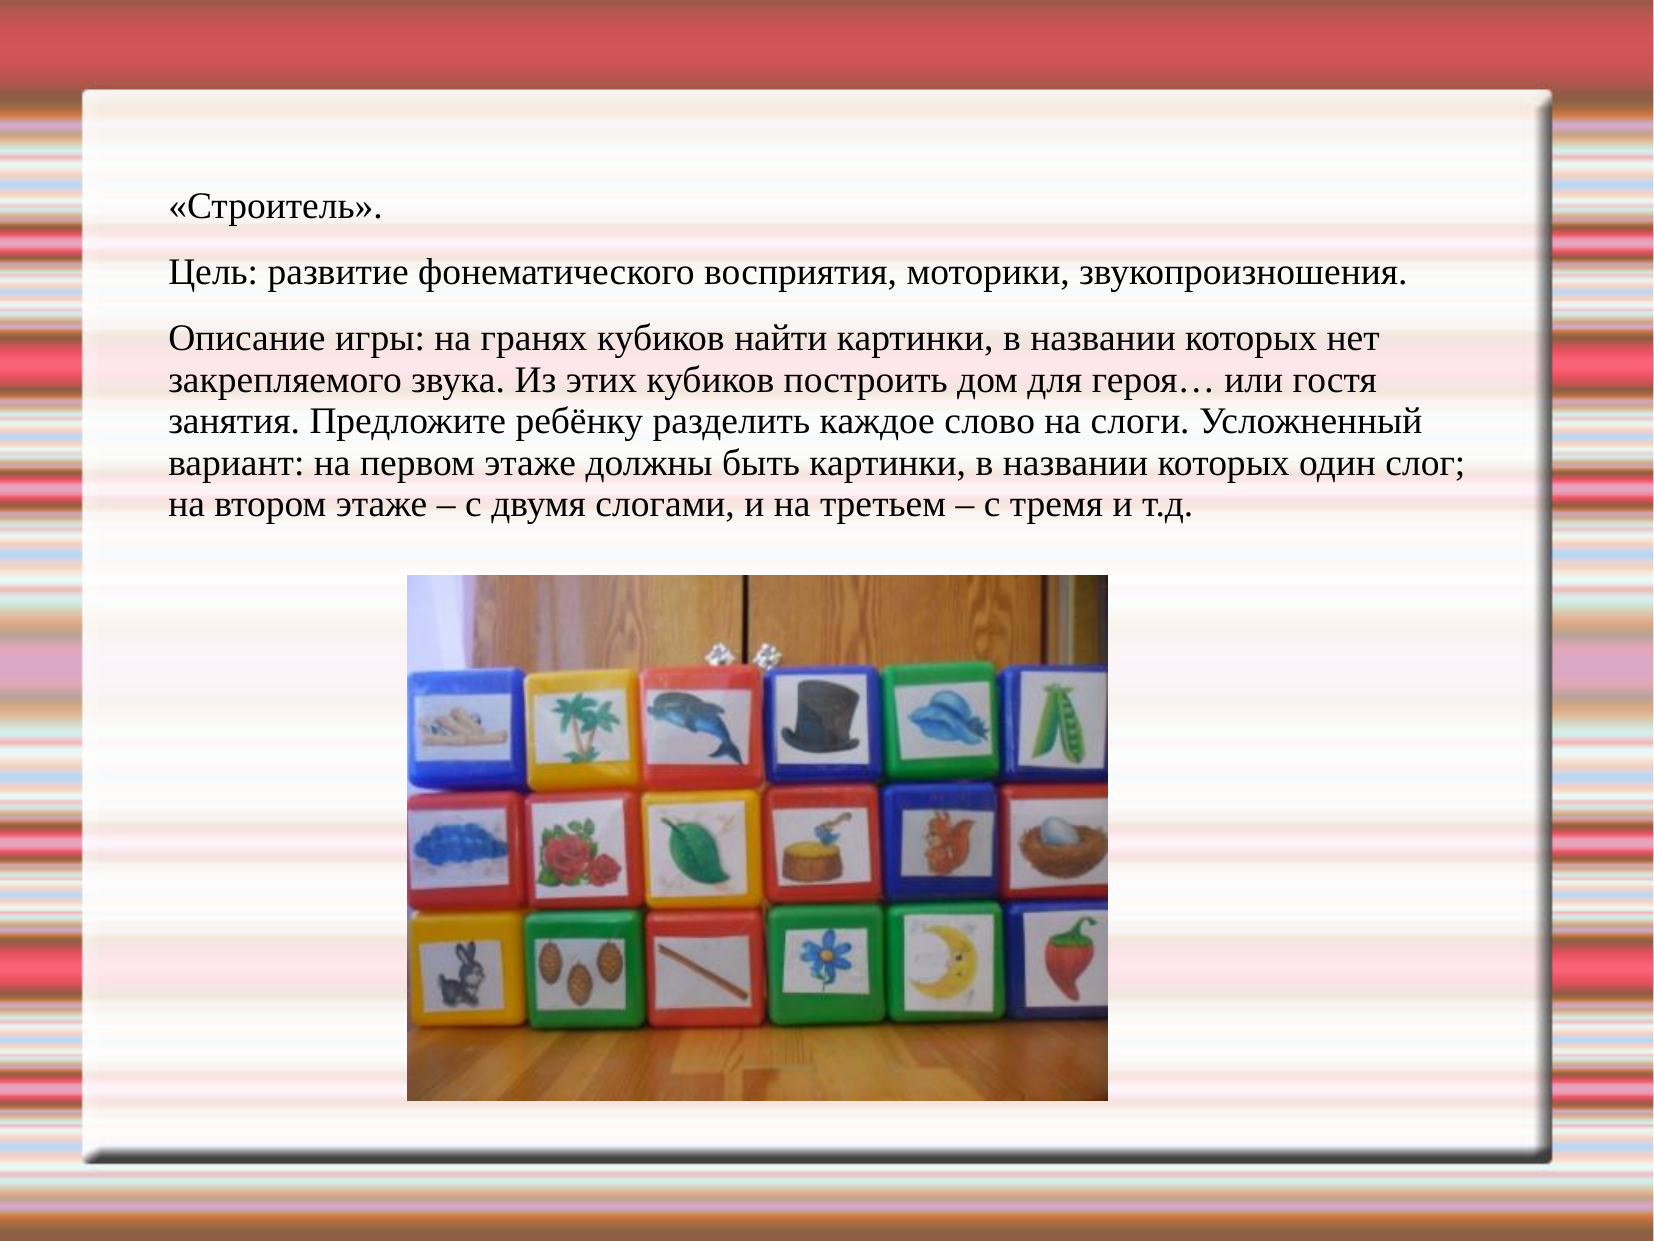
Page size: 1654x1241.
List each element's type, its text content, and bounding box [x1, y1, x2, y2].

text_box «Строитель». Цель: развитие фонематического восприятия, моторики, звукопроизношения. Описание игры: на гранях кубиков найти картинки, в названии которых нет закрепляемого звука. Из этих кубиков построить дом для героя… или гостя занятия. Предложите ребёнку разделить каждое слово на слоги. Усложненный вариант: на первом этаже должны быть картинки, в названии которых один слог; на втором этаже – с двумя слогами, и на третьем – с тремя и т.д. [153, 177, 1501, 607]
picture [0, 0, 1654, 1241]
